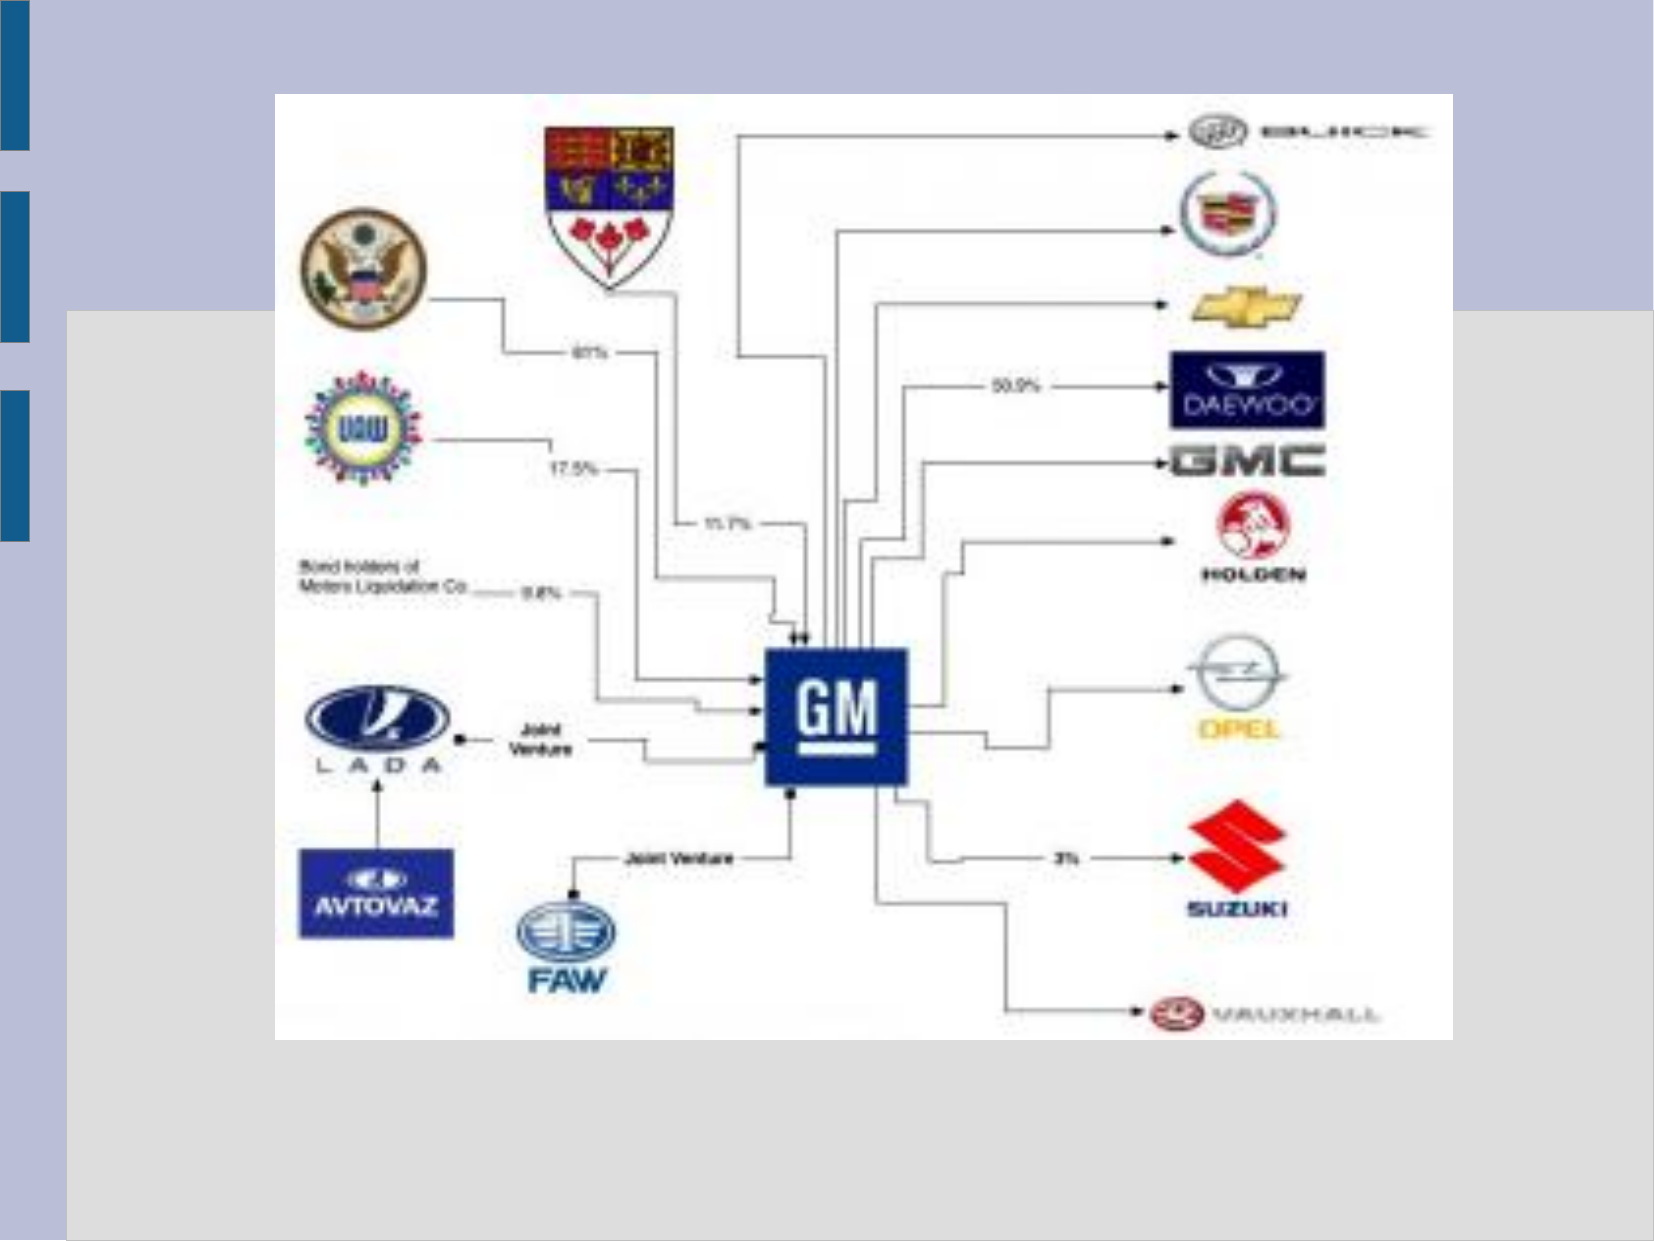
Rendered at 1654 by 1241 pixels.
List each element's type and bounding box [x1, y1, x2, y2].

picture [275, 94, 1453, 1040]
